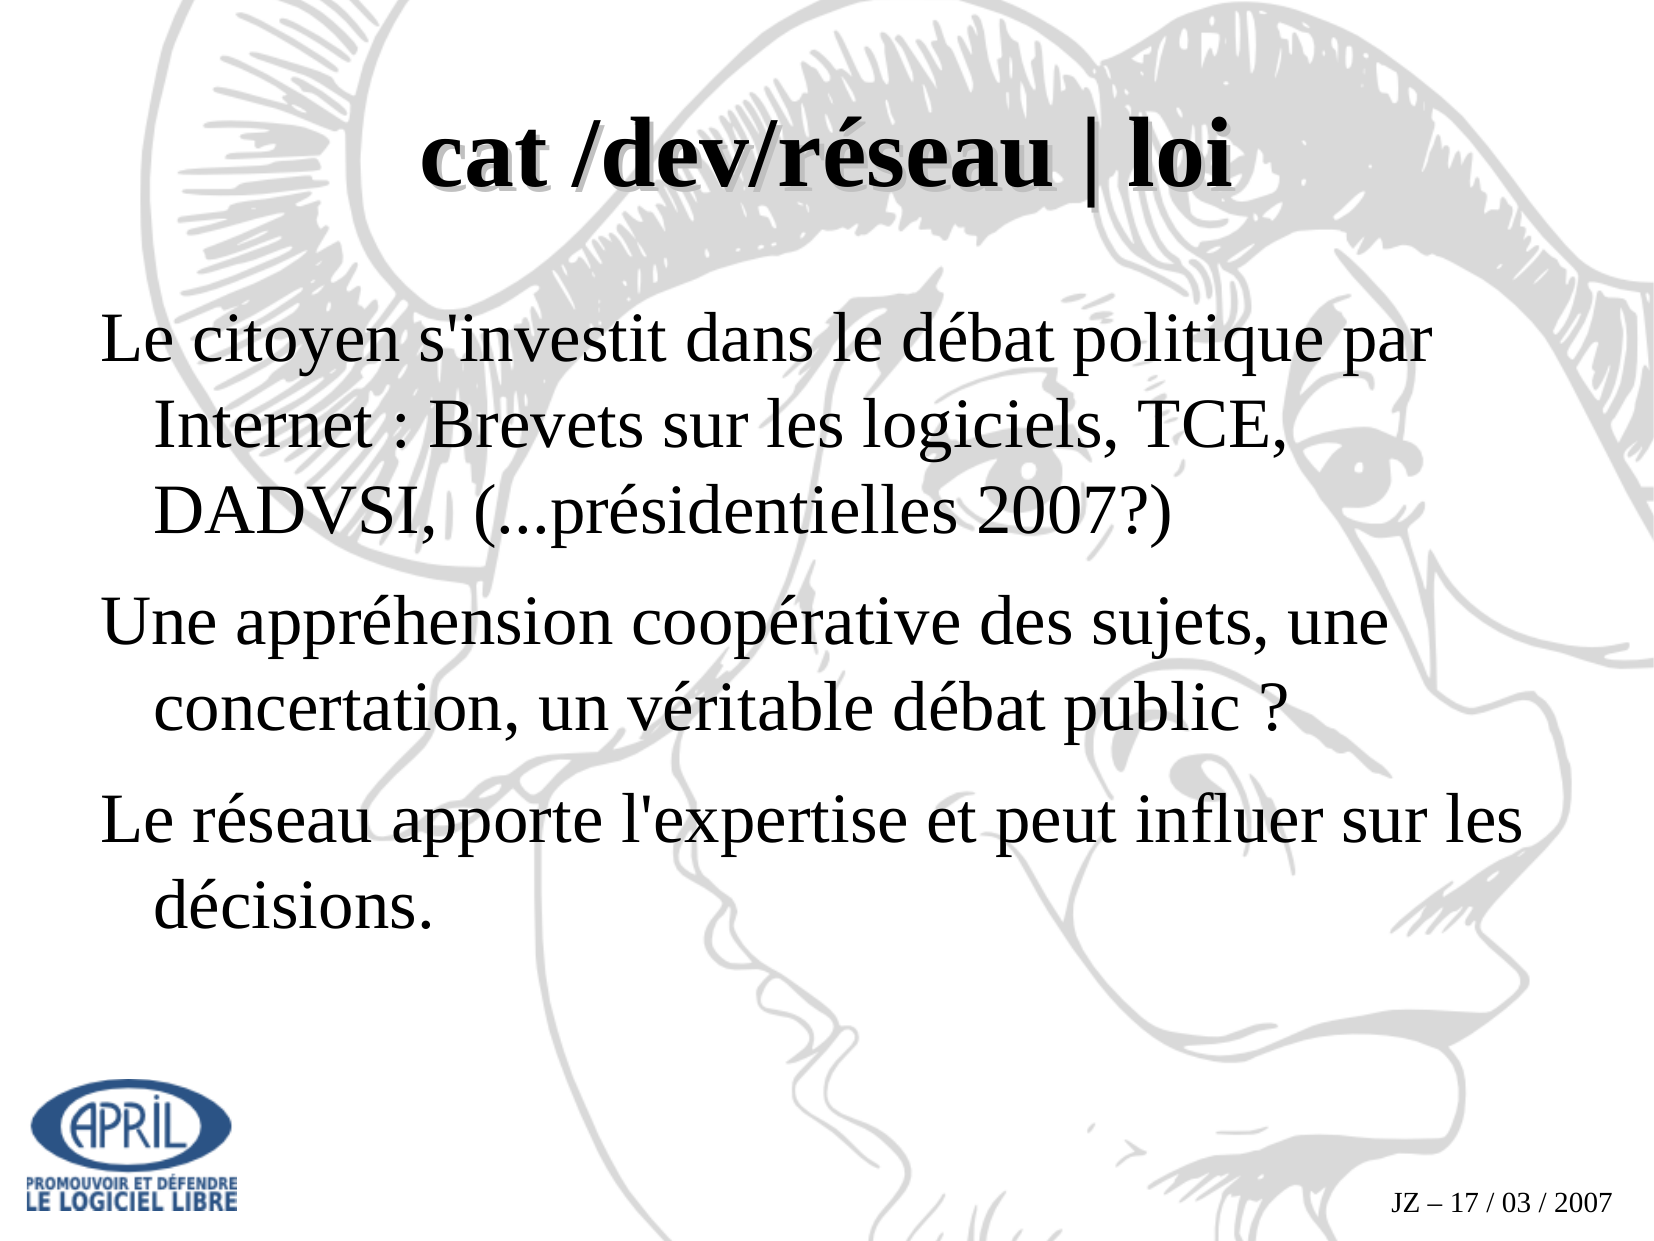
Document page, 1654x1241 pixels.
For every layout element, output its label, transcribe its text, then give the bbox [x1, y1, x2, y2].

title cat /dev/réseau | loi [82, 49, 1571, 257]
list Le citoyen s'investit dans le débat politique par Internet : Brevets sur les logiciels, TCE, DADVSI, (...présidentielles 2007?) Une appréhension coopérative des sujets, une concertation, un véritable débat public ? Le réseau apporte l'expertise et peut influer sur les décisions. [82, 290, 1571, 1109]
picture [0, 0, 1654, 1241]
